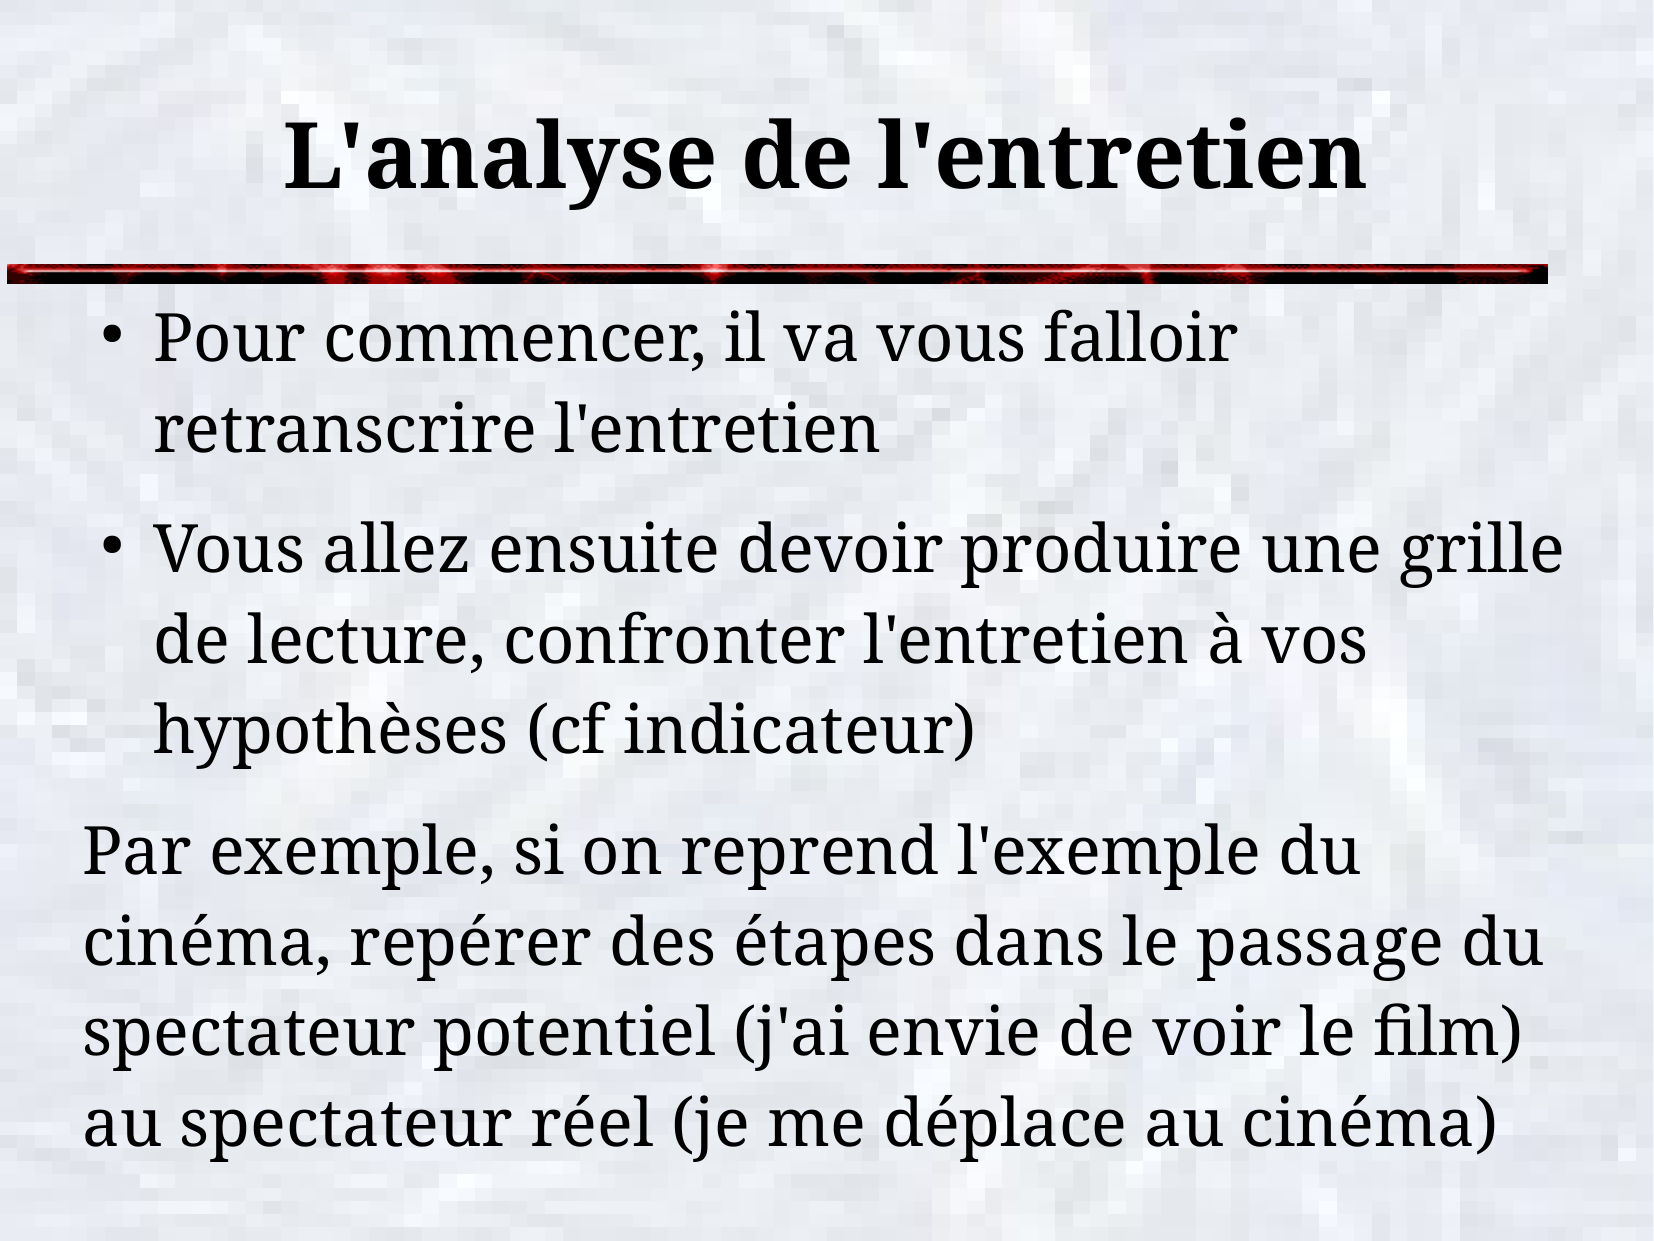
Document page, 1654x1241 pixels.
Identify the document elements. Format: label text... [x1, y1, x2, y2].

list Pour commencer, il va vous falloir retranscrire l'entretien Vous allez ensuite devoir produire une grille de lecture, confronter l'entretien à vos hypothèses (cf indicateur) Par exemple, si on reprend l'exemple du cinéma, repérer des étapes dans le passage du spectateur potentiel (j'ai envie de voir le film) au spectateur réel (je me déplace au cinéma) [82, 290, 1571, 1109]
title L'analyse de l'entretien [82, 49, 1571, 257]
picture [0, 0, 1654, 1241]
